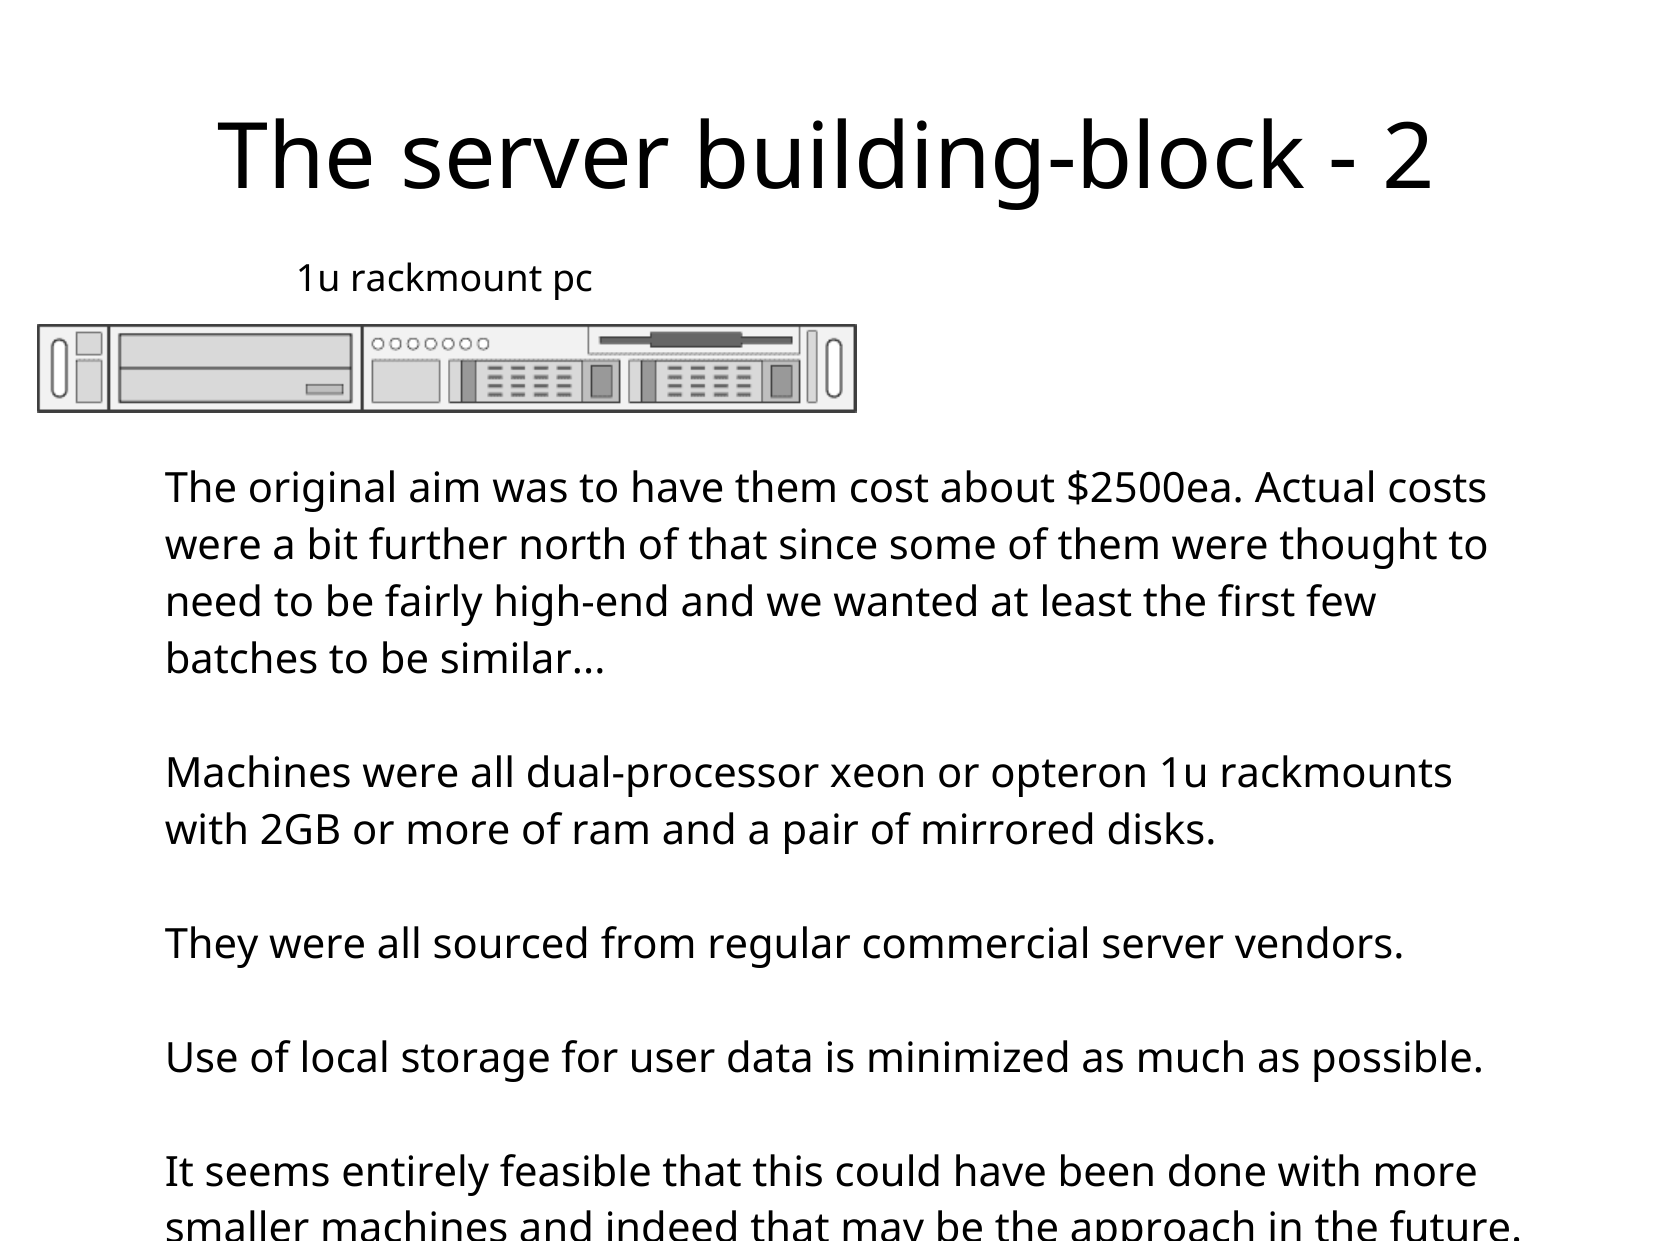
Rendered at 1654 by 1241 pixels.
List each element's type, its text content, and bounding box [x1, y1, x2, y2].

text_box The original aim was to have them cost about $2500ea. Actual costs were a bit further north of that since some of them were thought to need to be fairly high-end and we wanted at least the first few batches to be similar... Machines were all dual-processor xeon or opteron 1u rackmounts with 2GB or more of ram and a pair of mirrored disks. They were all sourced from regular commercial server vendors. Use of local storage for user data is minimized as much as possible. It seems entirely feasible that this could have been done with more smaller machines and indeed that may be the approach in the future. [150, 450, 1538, 1172]
title The server building-block - 2 [82, 49, 1571, 257]
picture [37, 324, 857, 413]
text_box 1u rackmount pc [280, 244, 588, 305]
